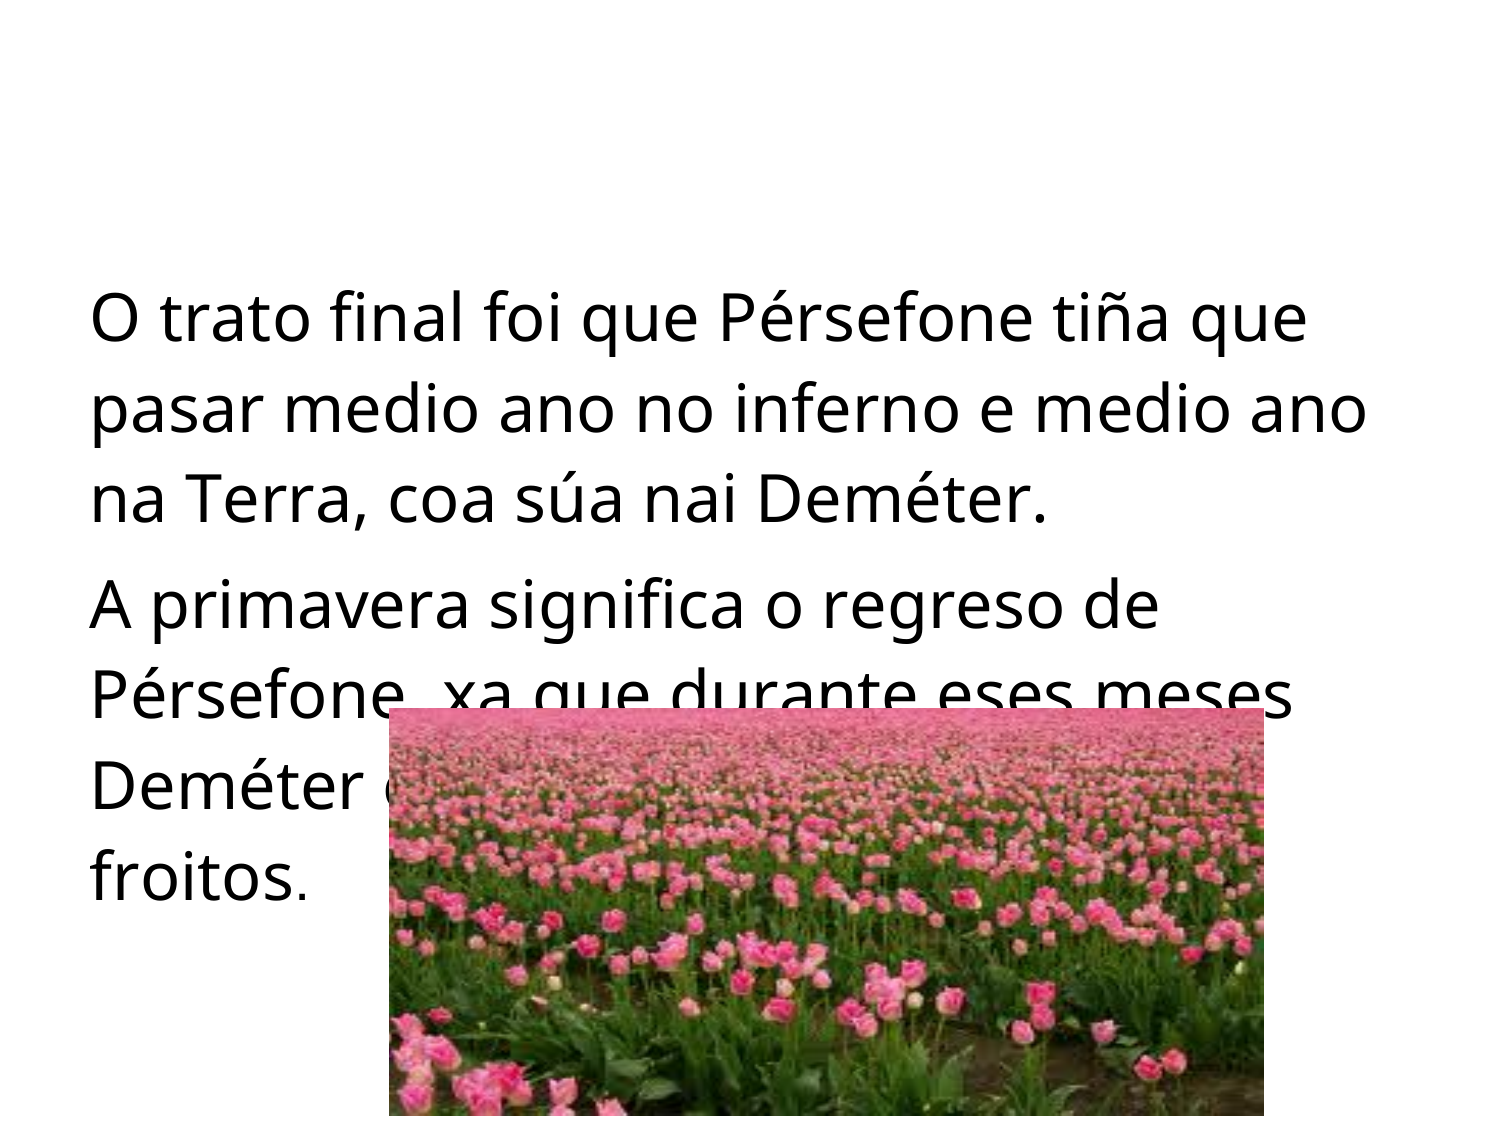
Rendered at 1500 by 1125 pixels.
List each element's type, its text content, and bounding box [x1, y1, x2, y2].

list O trato final foi que Pérsefone tiña que pasar medio ano no inferno e medio ano na Terra, coa súa nai Deméter. A primavera significa o regreso de Pérsefone, xa que durante eses meses Deméter está leda e a Terra produce froitos. [75, 262, 1426, 658]
picture [389, 708, 1264, 1116]
